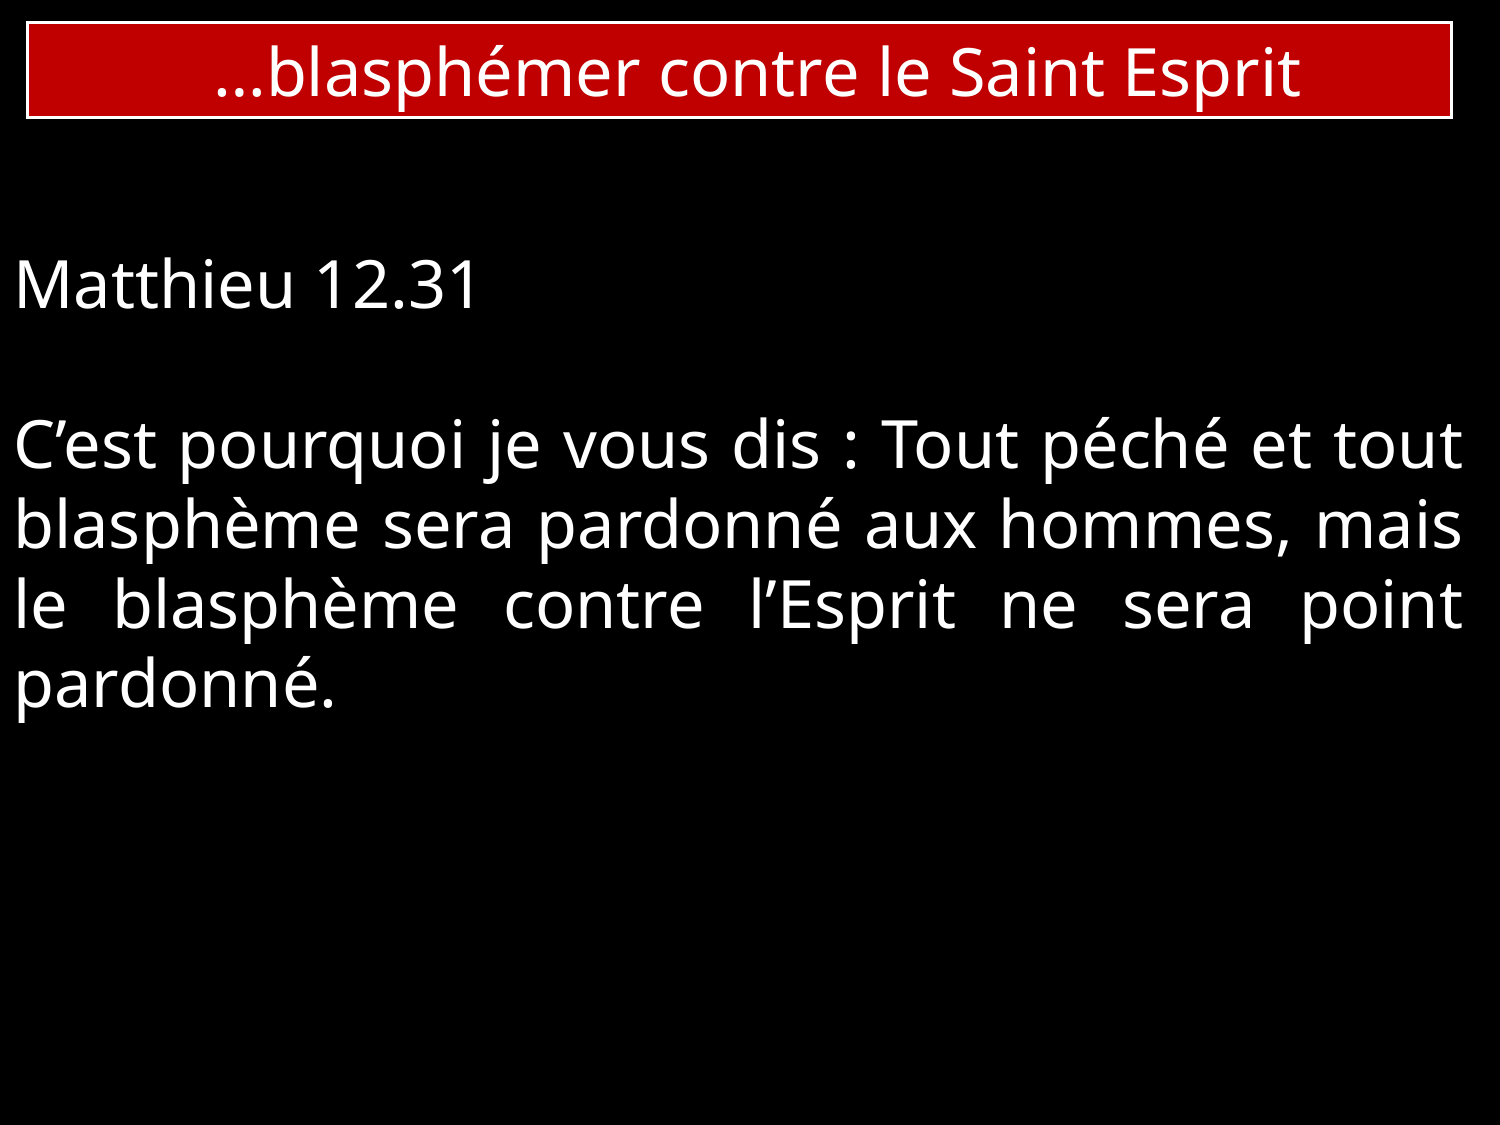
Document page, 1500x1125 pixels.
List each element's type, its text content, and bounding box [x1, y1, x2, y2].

text_box Matthieu 12.31 C’est pourquoi je vous dis : Tout péché et tout blasphème sera pardonné aux hommes, mais le blasphème contre l’Esprit ne sera point pardonné. [0, 234, 1480, 729]
text_box …blasphémer contre le Saint Esprit [27, 22, 1452, 118]
